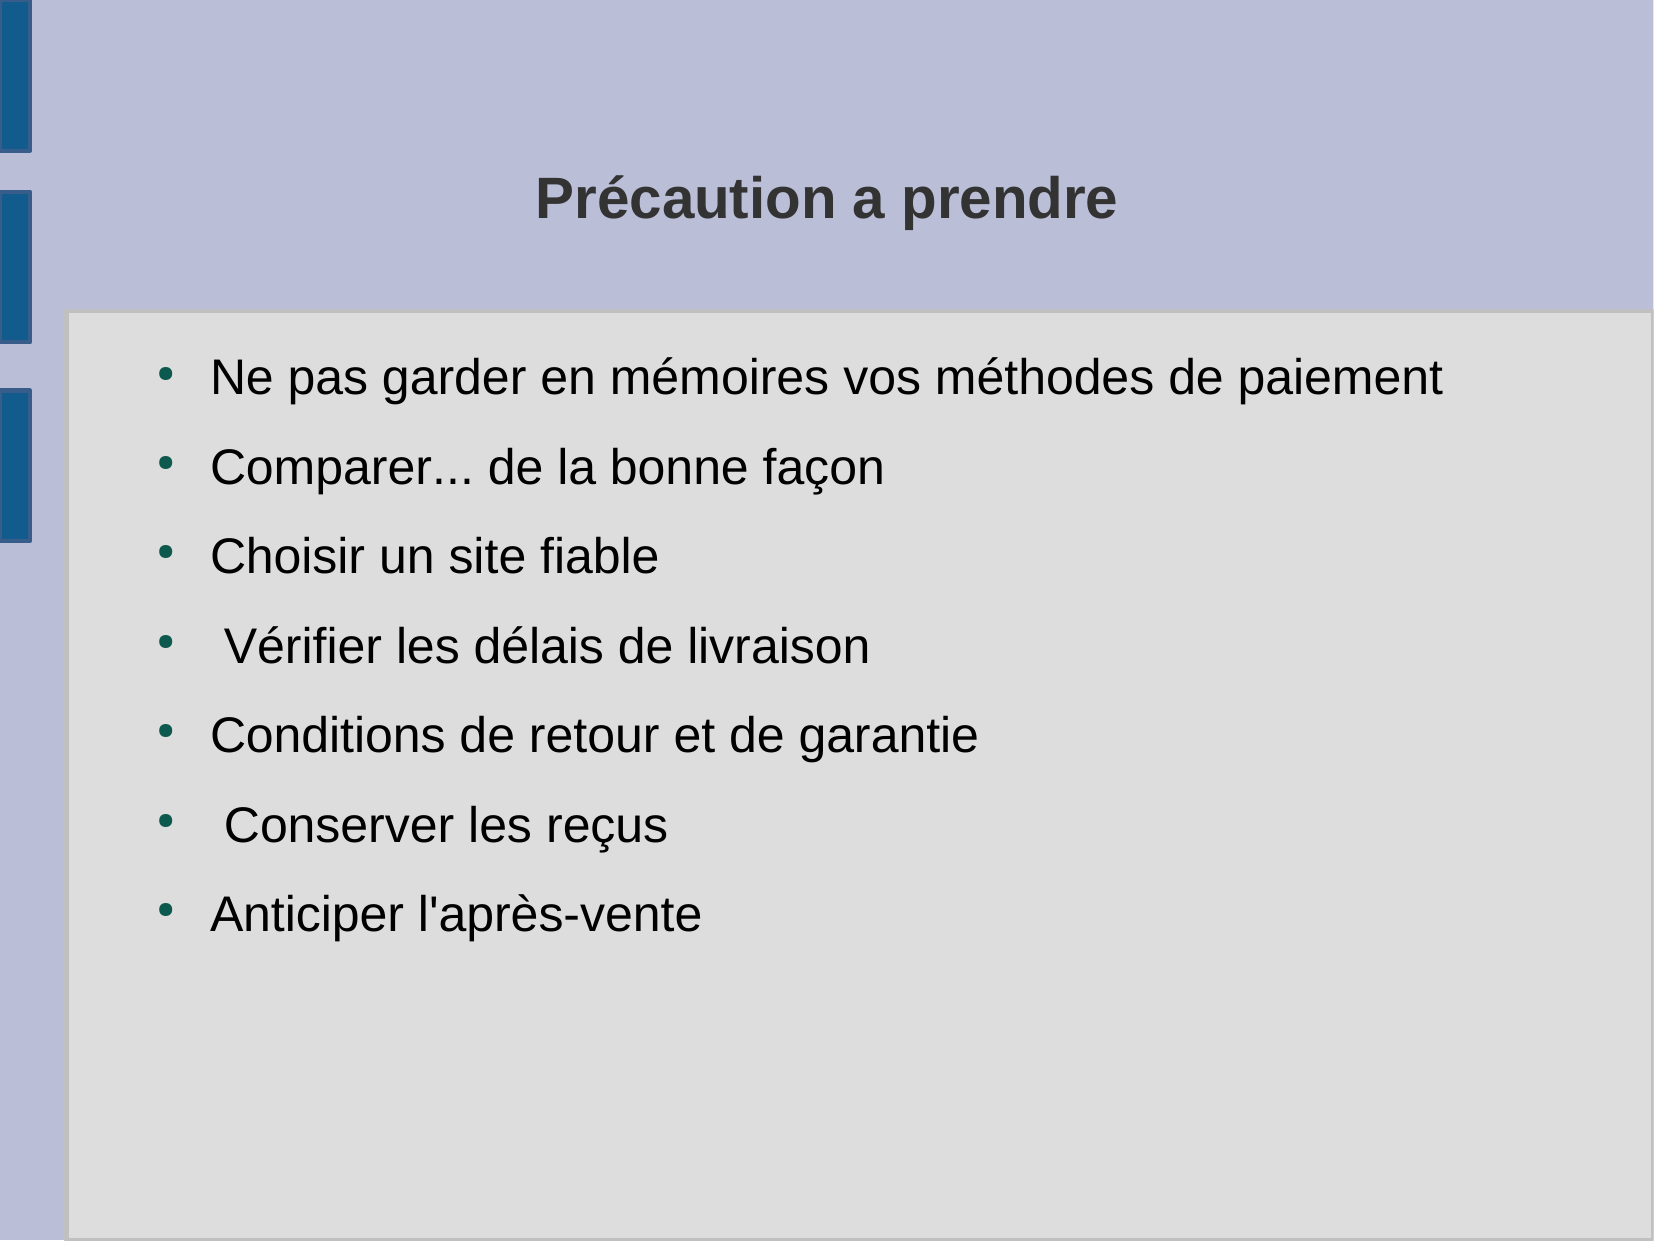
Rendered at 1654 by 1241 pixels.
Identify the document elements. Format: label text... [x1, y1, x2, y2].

title Précaution a prendre [121, 91, 1534, 299]
list Ne pas garder en mémoires vos méthodes de paiement Comparer... de la bonne façon Choisir un site fiable Vérifier les délais de livraison Conditions de retour et de garantie Conserver les reçus Anticiper l'après-vente [121, 344, 1534, 1126]
